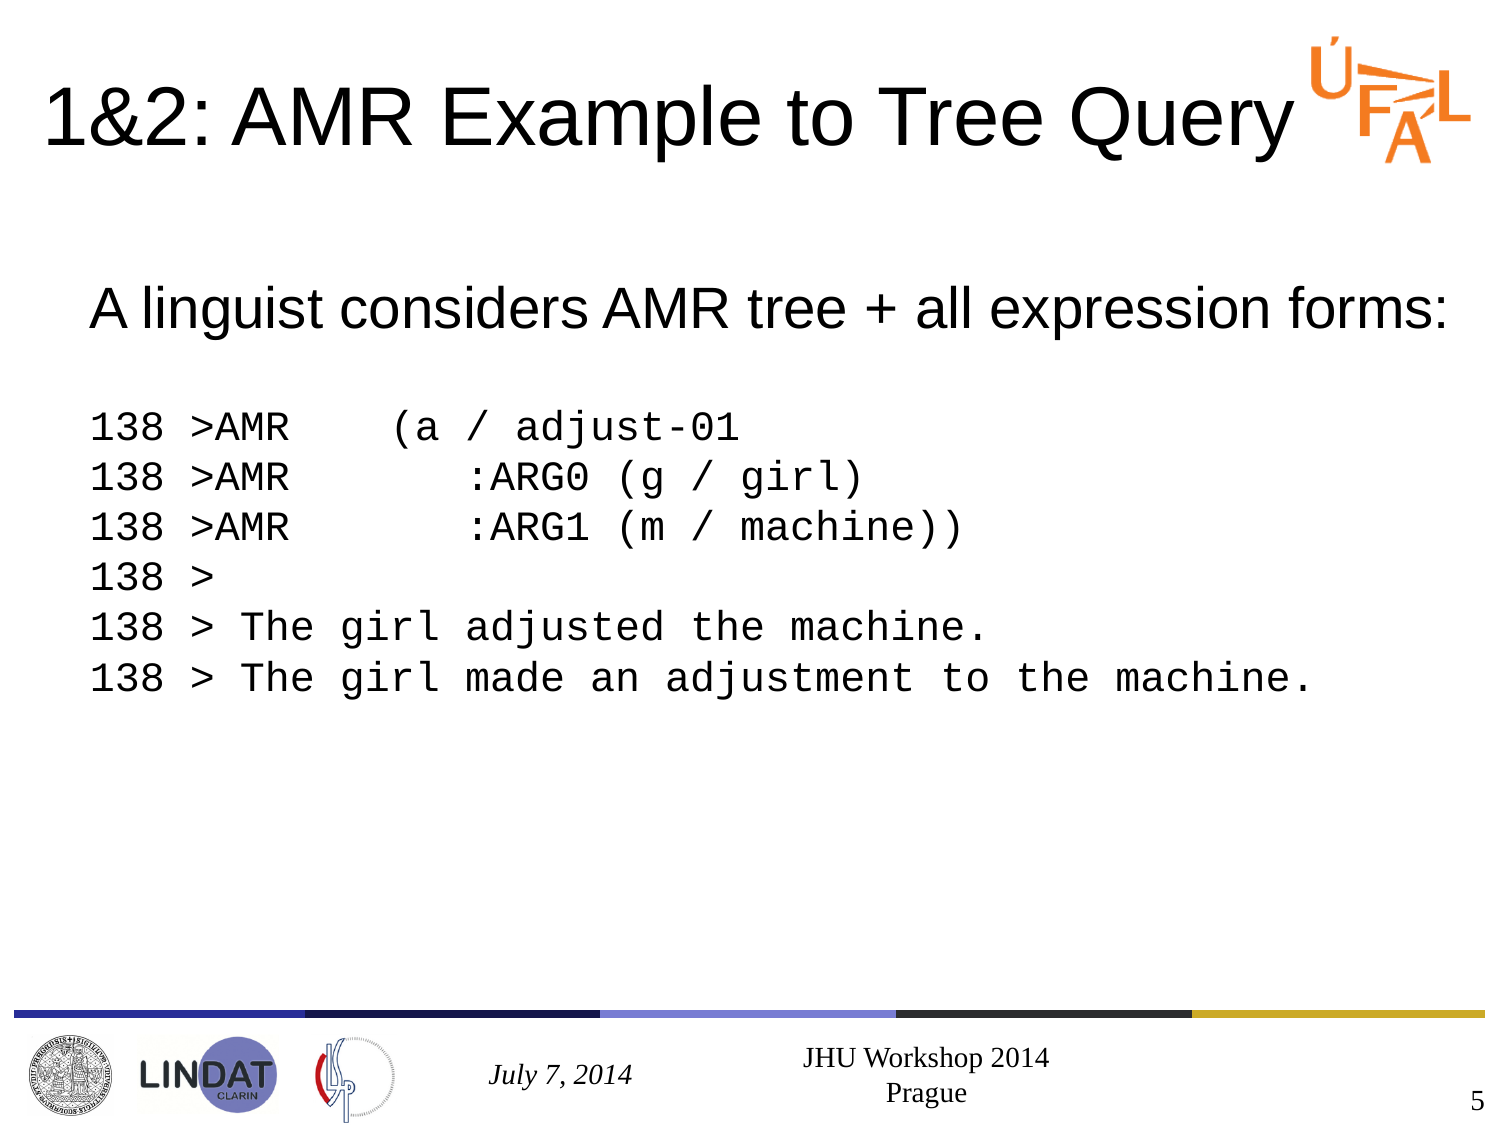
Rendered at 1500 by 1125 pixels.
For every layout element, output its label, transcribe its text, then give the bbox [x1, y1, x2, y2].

footer JHU Workshop 2014 Prague [755, 1031, 1099, 1113]
title 1&2: AMR Example to Tree Query [0, 55, 1339, 243]
slide_number <number> [1149, 1073, 1500, 1125]
slide_number July 7, 2014 [418, 1048, 703, 1099]
picture [311, 1034, 397, 1125]
picture [1311, 36, 1472, 166]
picture [27, 1034, 114, 1116]
picture [14, 1010, 1485, 1018]
list A linguist considers AMR tree + all expression forms: 138 >AMR (a / adjust-01 138 >AMR :ARG0 (g / girl) 138 >AMR :ARG1 (m / machine)) 138 > 138 > The girl adjusted the machine. 138 > The girl made an adjustment to the machine. [75, 262, 1483, 966]
picture [137, 1034, 279, 1116]
